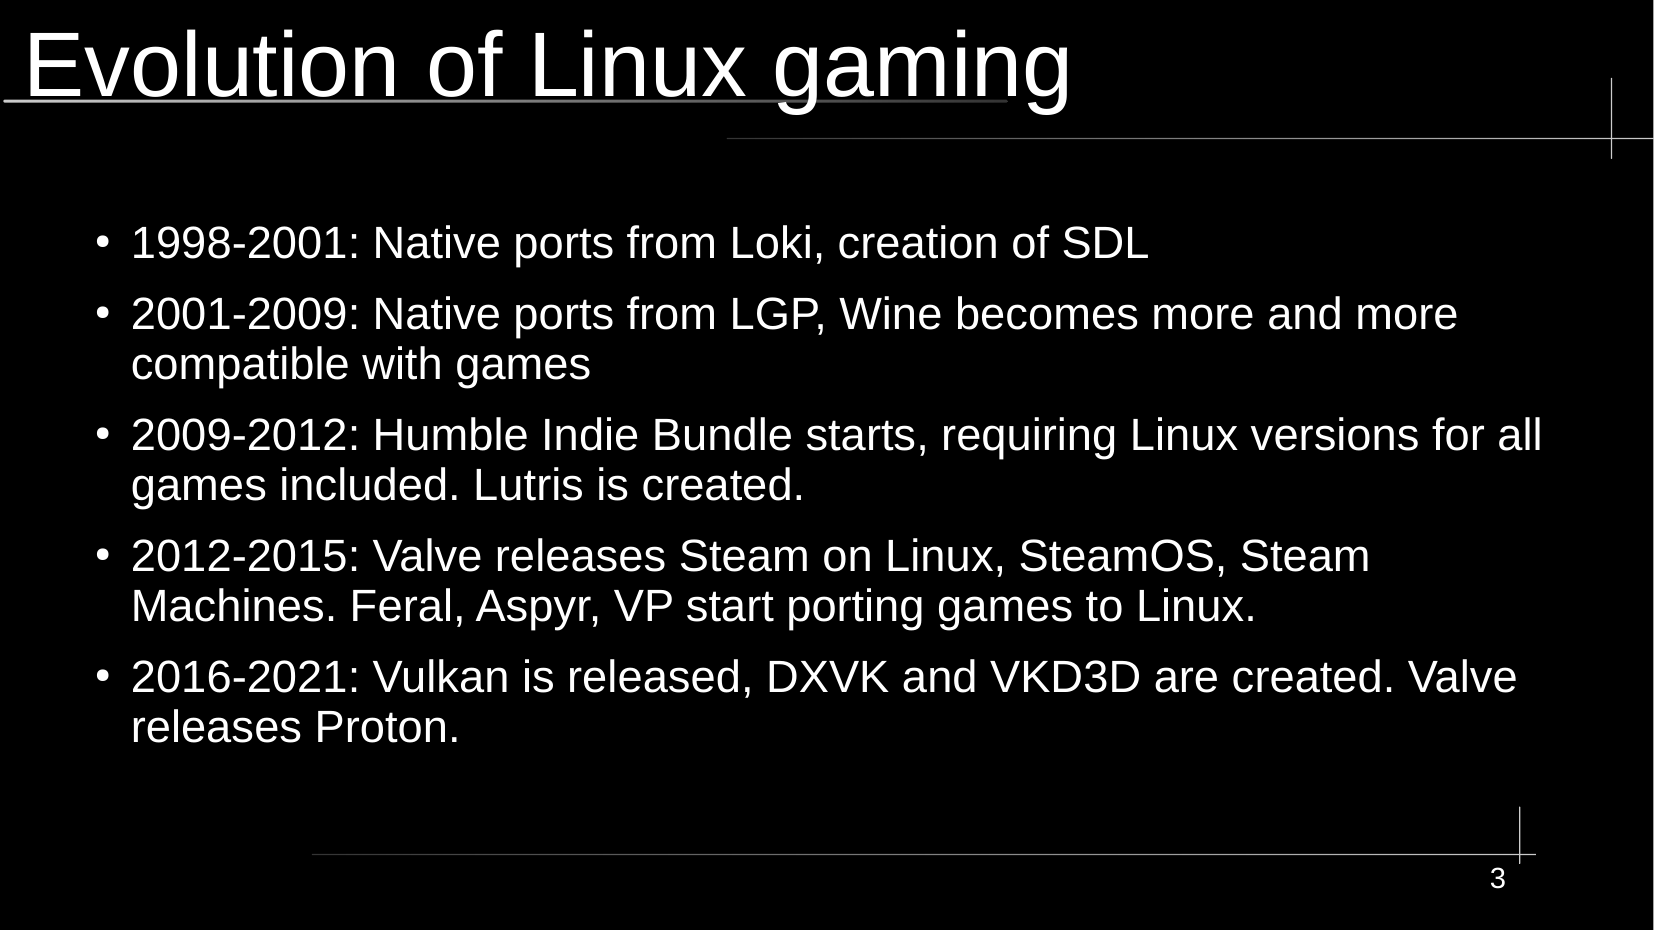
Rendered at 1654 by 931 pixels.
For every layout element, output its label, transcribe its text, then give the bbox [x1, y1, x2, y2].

list 1998-2001: Native ports from Loki, creation of SDL 2001-2009: Native ports from LGP, Wine becomes more and more compatible with games 2009-2012: Humble Indie Bundle starts, requiring Linux versions for all games included. Lutris is created. 2012-2015: Valve releases Steam on Linux, SteamOS, Steam Machines. Feral, Aspyr, VP start porting games to Linux. 2016-2021: Vulkan is released, DXVK and VKD3D are created. Valve releases Proton. [82, 217, 1571, 758]
title Evolution of Linux gaming [23, 11, 1589, 119]
